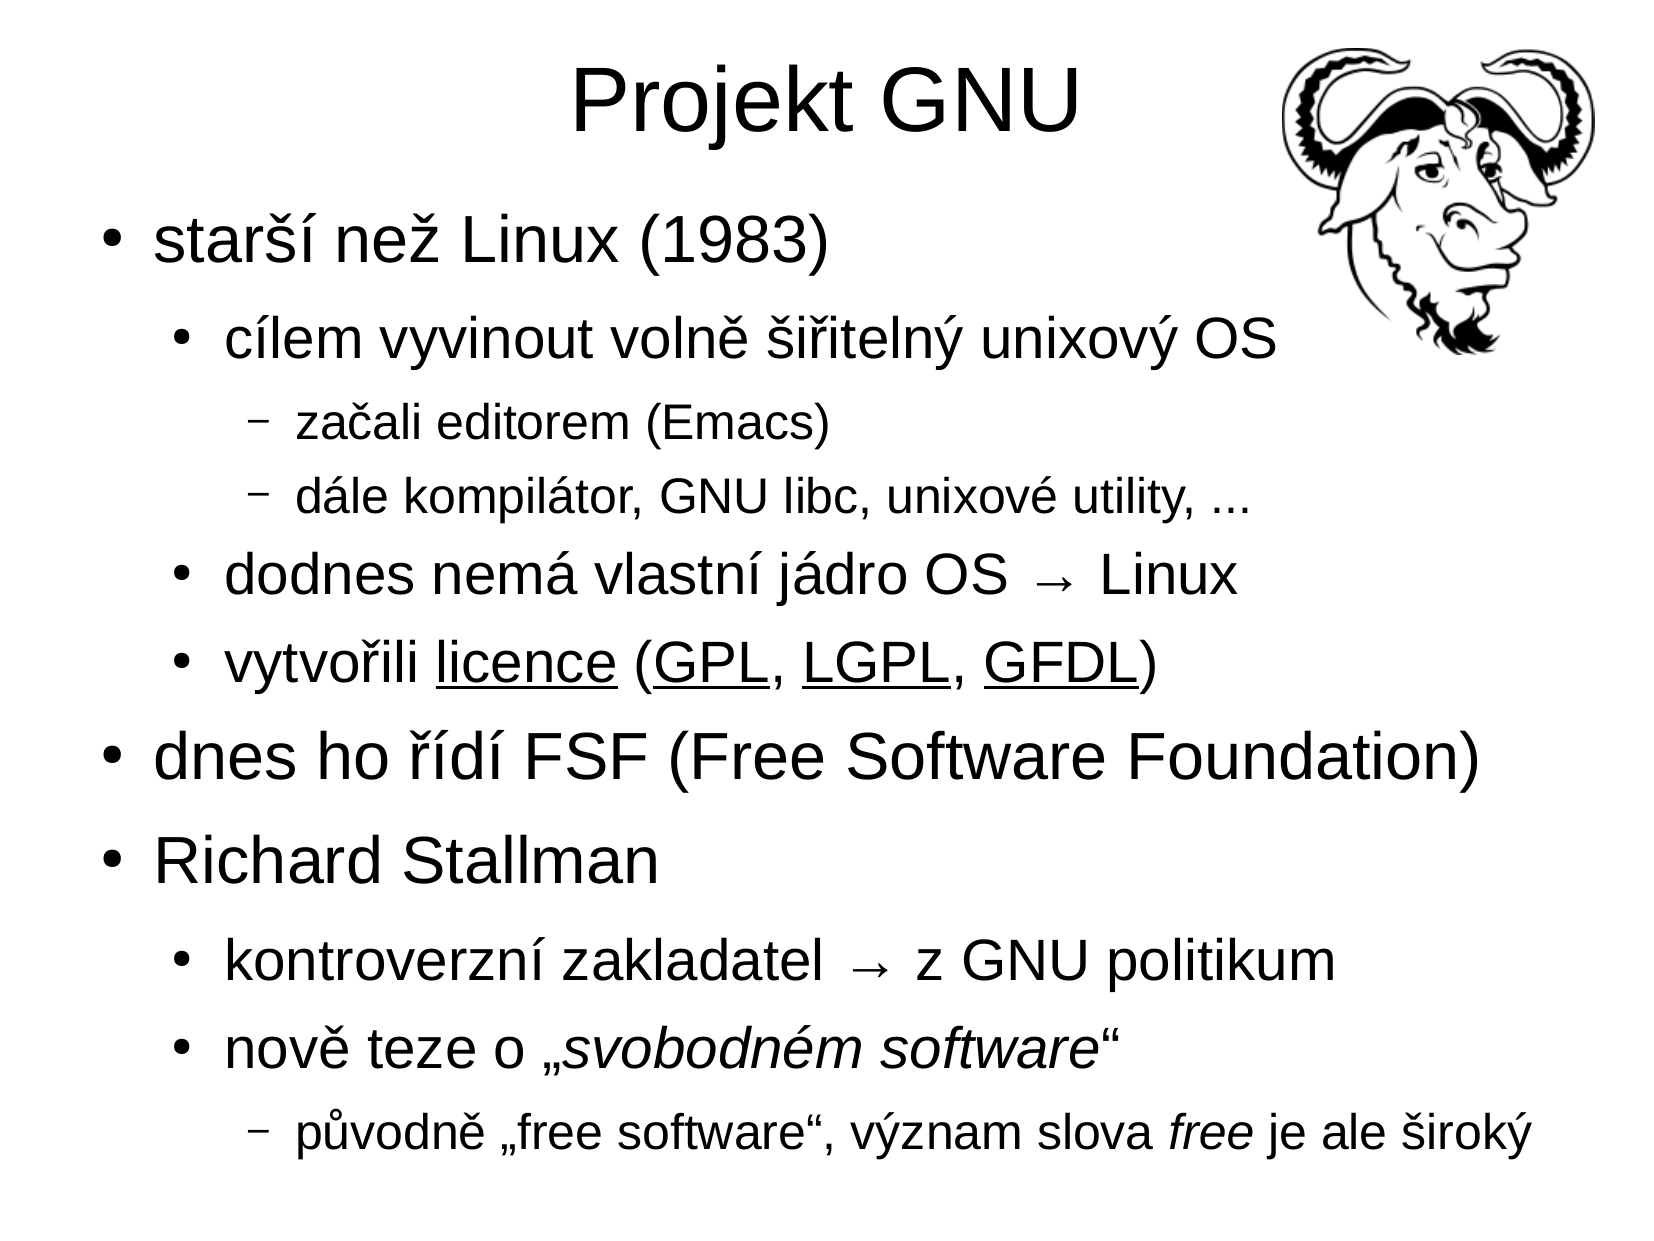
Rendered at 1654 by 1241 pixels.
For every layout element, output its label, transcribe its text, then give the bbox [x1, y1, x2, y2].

list starší než Linux (1983) cílem vyvinout volně šiřitelný unixový OS začali editorem (Emacs) dále kompilátor, GNU libc, unixové utility, ... dodnes nemá vlastní jádro OS → Linux vytvořili licence (GPL, LGPL, GFDL) dnes ho řídí FSF (Free Software Foundation) Richard Stallman kontroverzní zakladatel → z GNU politikum nově teze o „svobodném software“ původně „free software“, význam slova free je ale široký [82, 201, 1571, 1161]
picture [1282, 48, 1595, 355]
title Projekt GNU [82, 3, 1571, 196]
